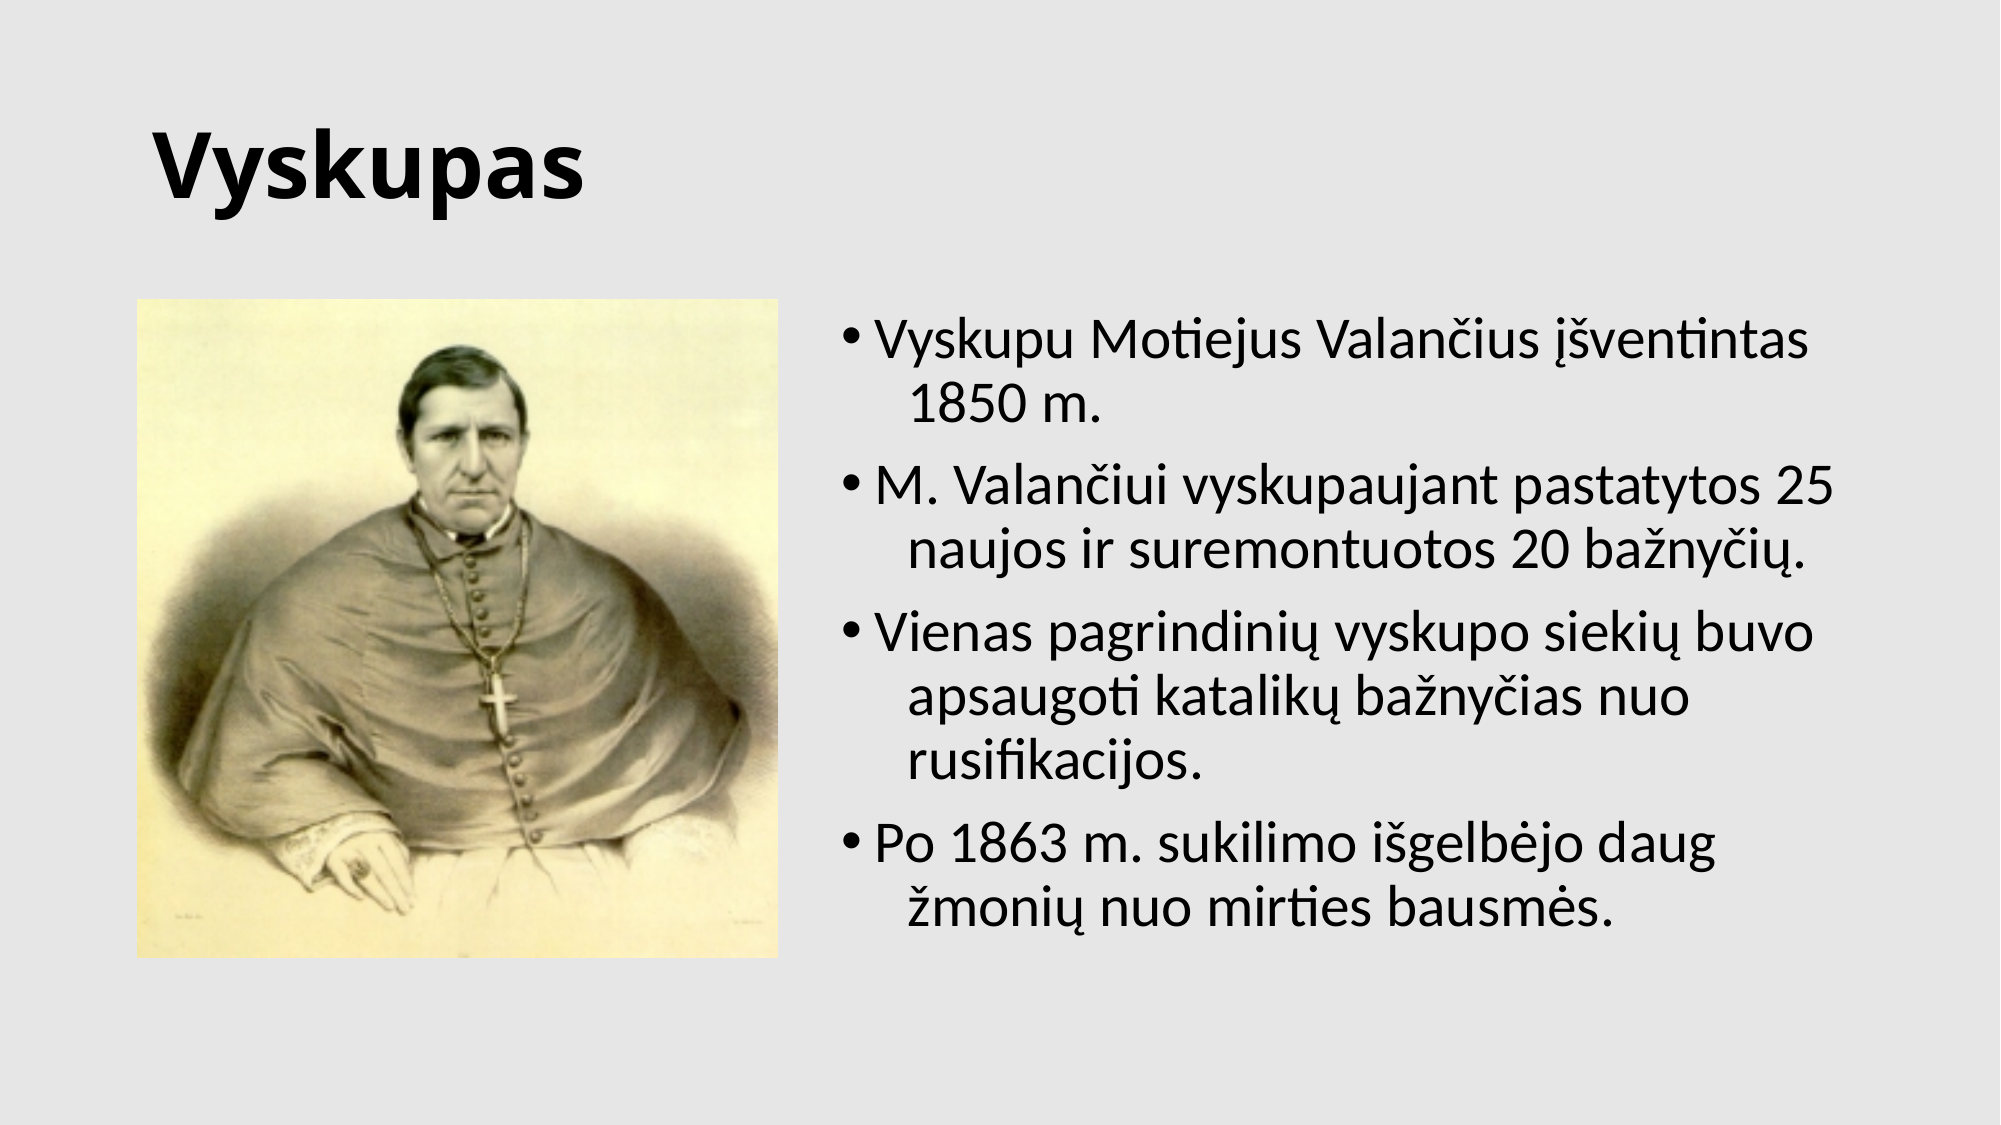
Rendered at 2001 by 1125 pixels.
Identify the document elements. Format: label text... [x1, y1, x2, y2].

list Vyskupu Motiejus Valančius įšventintas 1850 m. M. Valančiui vyskupaujant pastatytos 25 naujos ir suremontuotos 20 bažnyčių. Vienas pagrindinių vyskupo siekių buvo apsaugoti katalikų bažnyčias nuo rusifikacijos. Po 1863 m. sukilimo išgelbėjo daug žmonių nuo mirties bausmės. [826, 299, 1863, 1014]
title Vyskupas [137, 59, 1863, 278]
picture [137, 299, 778, 958]
